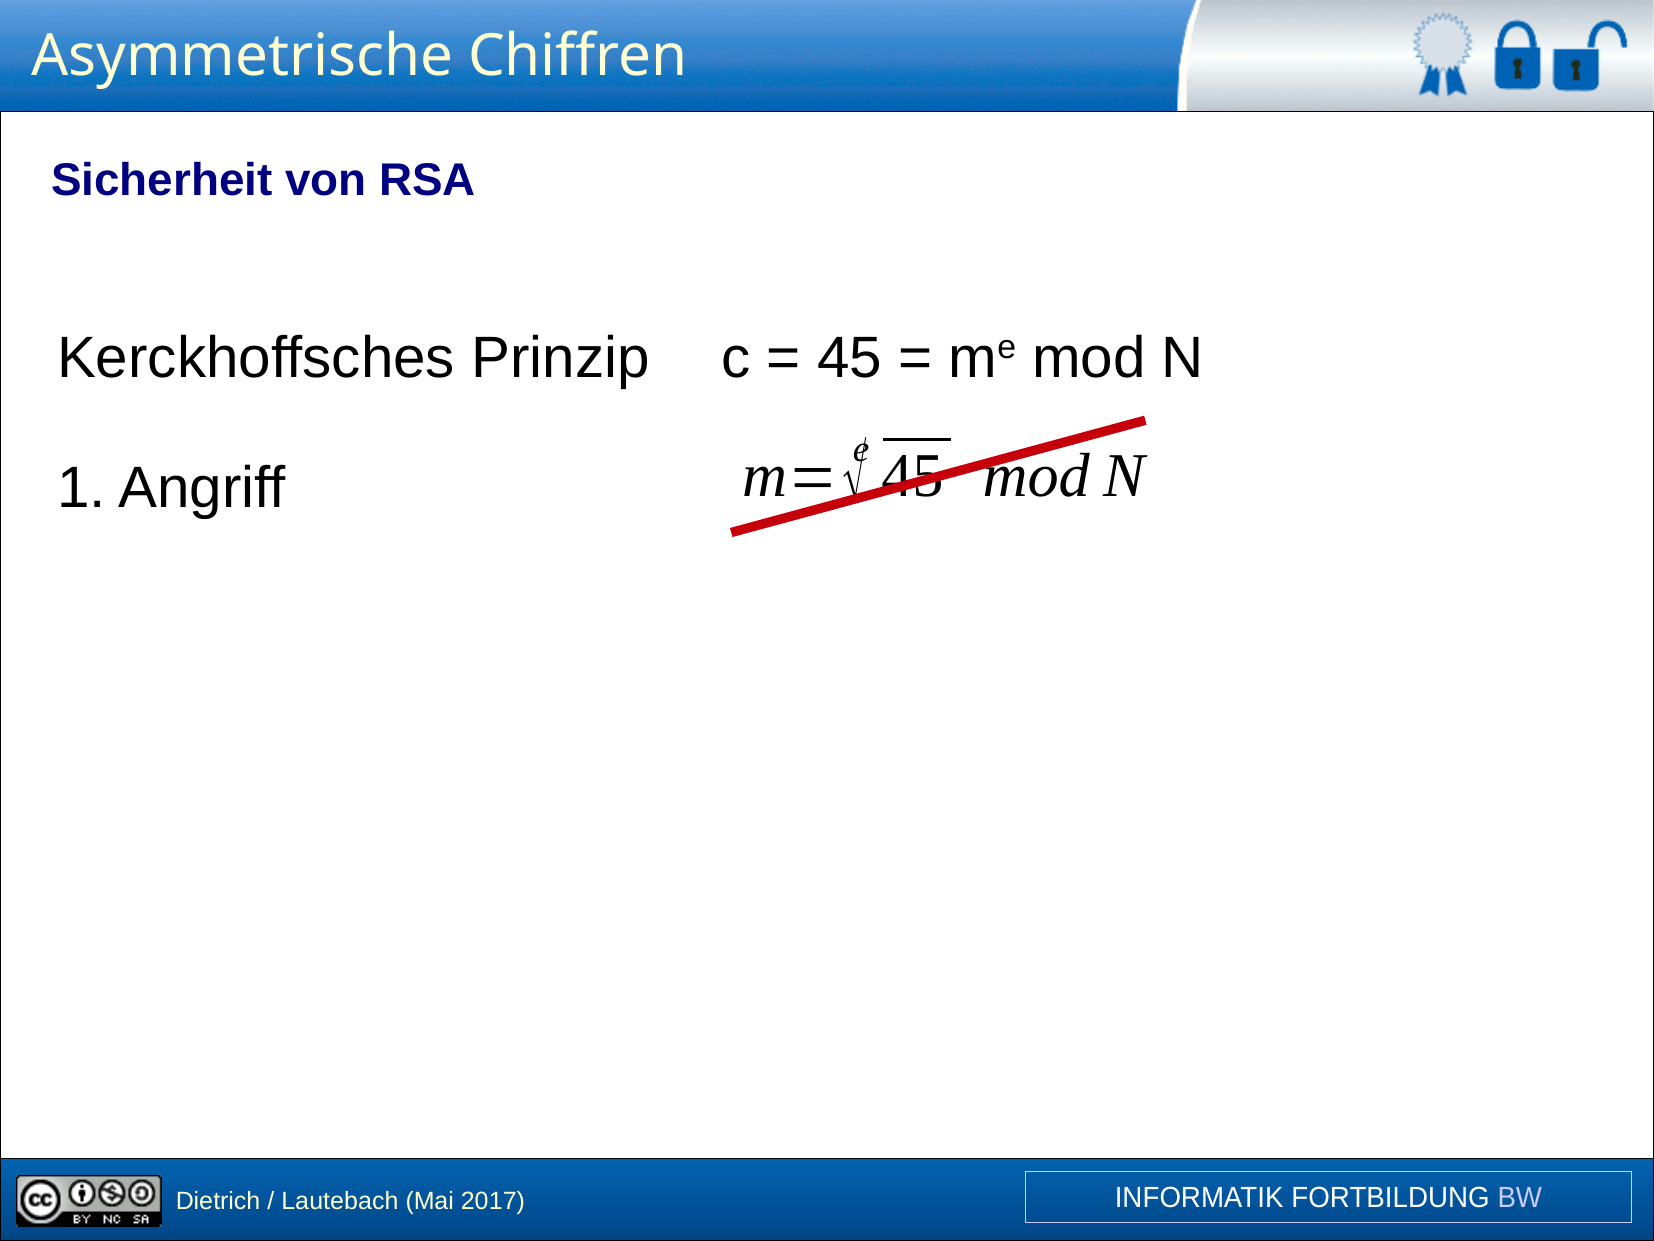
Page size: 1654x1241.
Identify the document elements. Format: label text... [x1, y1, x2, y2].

picture [0, 0, 1654, 111]
list Kerckhoffsches Prinzip c = 45 = me mod N 1. Angriff [57, 325, 1605, 1045]
text_box Sicherheit von RSA [36, 146, 1617, 214]
chart [836, 428, 1157, 510]
chart [735, 428, 1095, 510]
title Asymmetrische Chiffren [31, 14, 1151, 92]
picture [16, 1175, 162, 1227]
